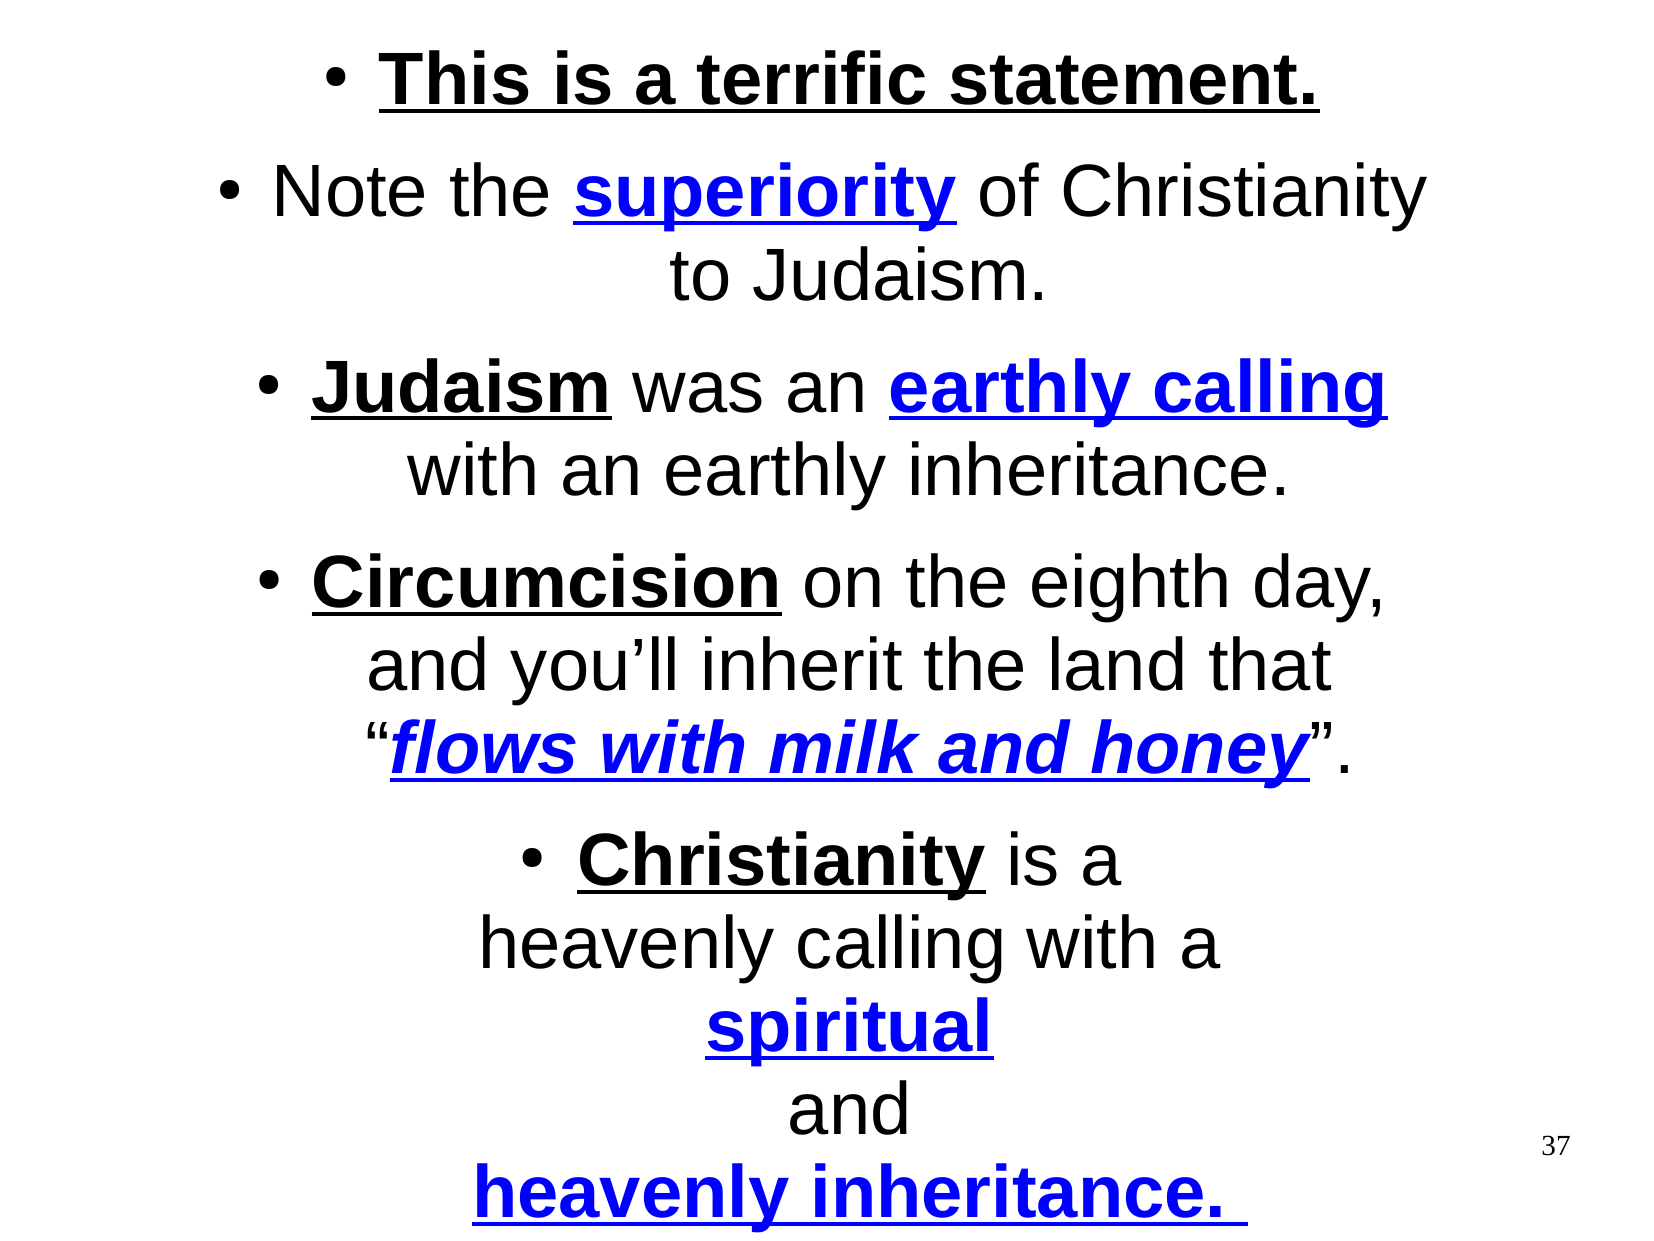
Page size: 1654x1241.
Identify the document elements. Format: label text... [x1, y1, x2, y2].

list This is a terrific statement. Note the superiority of Christianity to Judaism. Judaism was an earthly calling with an earthly inheritance. Circumcision on the eighth day, and you’ll inherit the land that “flows with milk and honey”. Christianity is a heavenly calling with a spiritual and heavenly inheritance. [37, 37, 1613, 1238]
